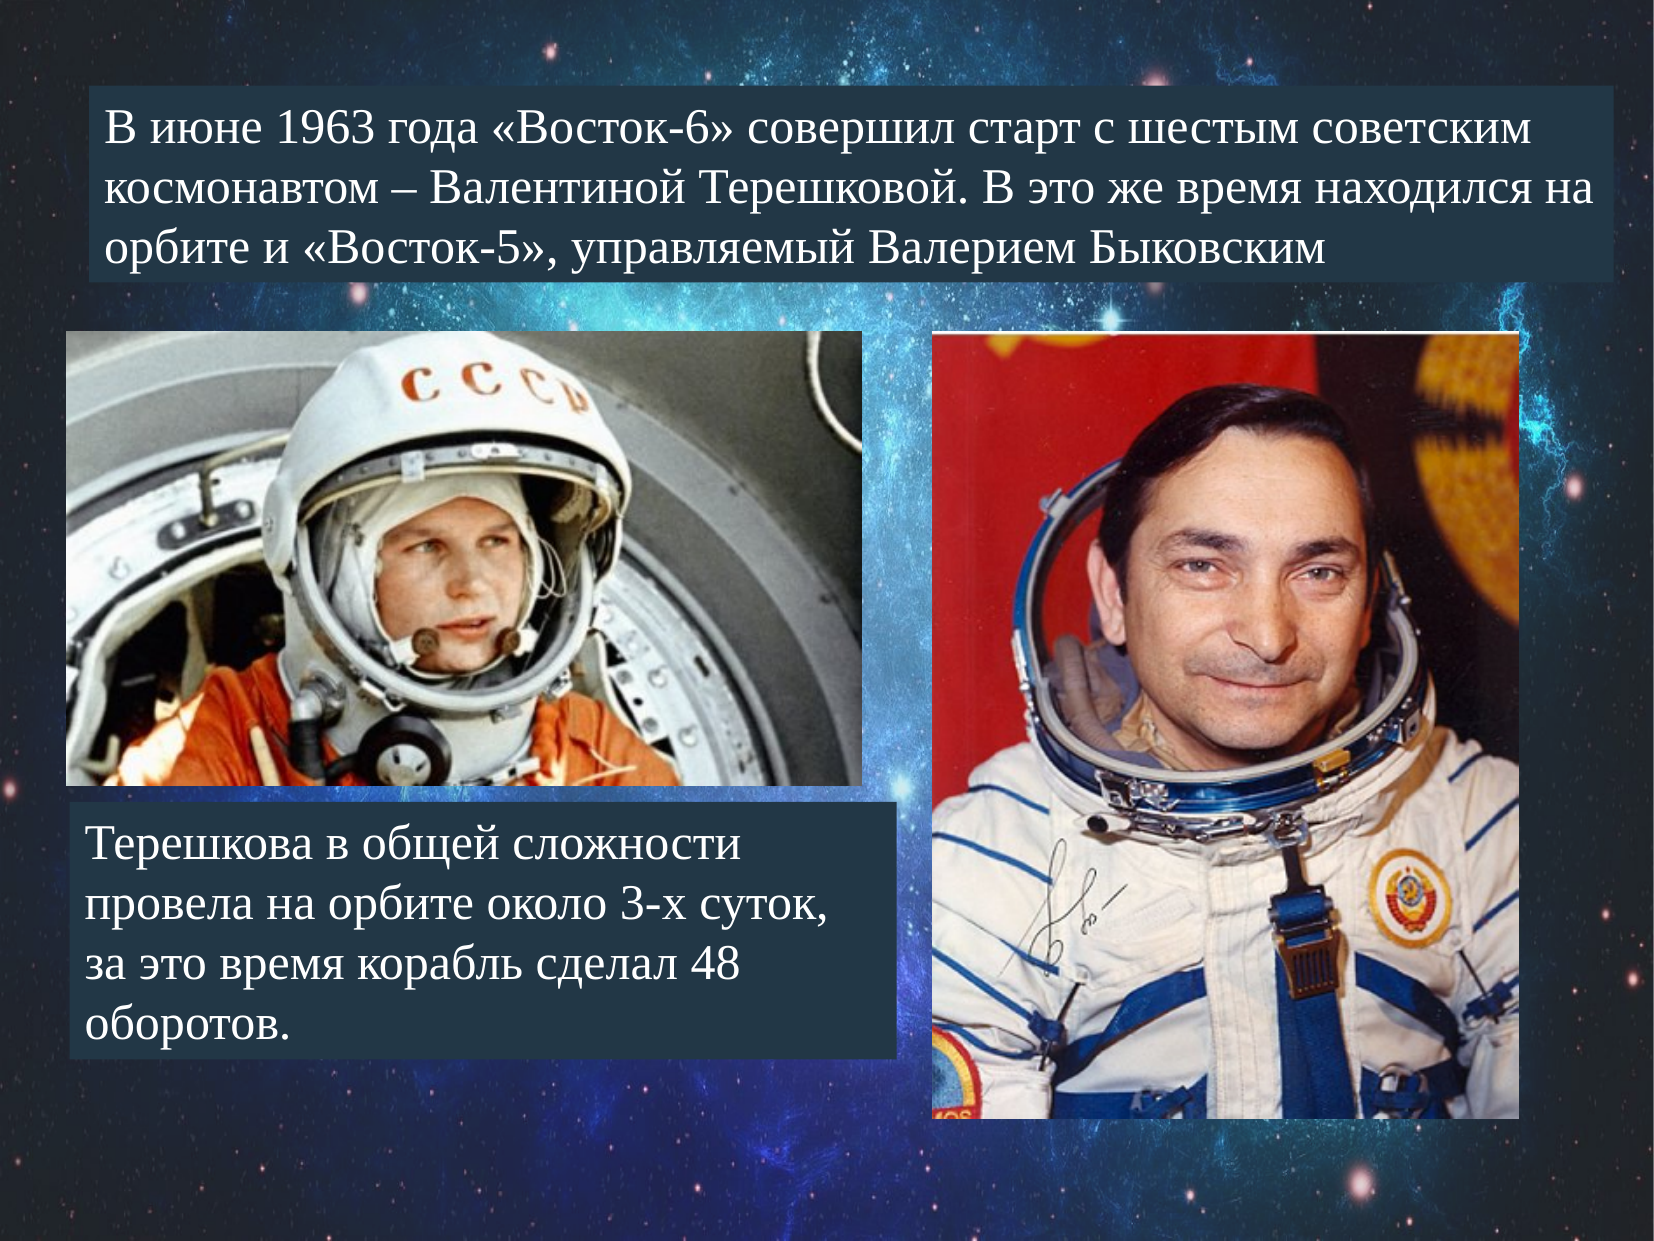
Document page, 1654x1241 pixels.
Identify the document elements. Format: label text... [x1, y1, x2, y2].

picture [66, 331, 862, 786]
picture [932, 331, 1519, 1119]
text_box Терешкова в общей сложности провела на орбите около 3-х суток, за это время корабль сделал 48 оборотов. [69, 801, 897, 1060]
text_box В июне 1963 года «Восток-6» совершил старт с шестым советским космонавтом – Валентиной Терешковой. В это же время находился на орбите и «Восток-5», управляемый Валерием Быковским [89, 85, 1614, 283]
